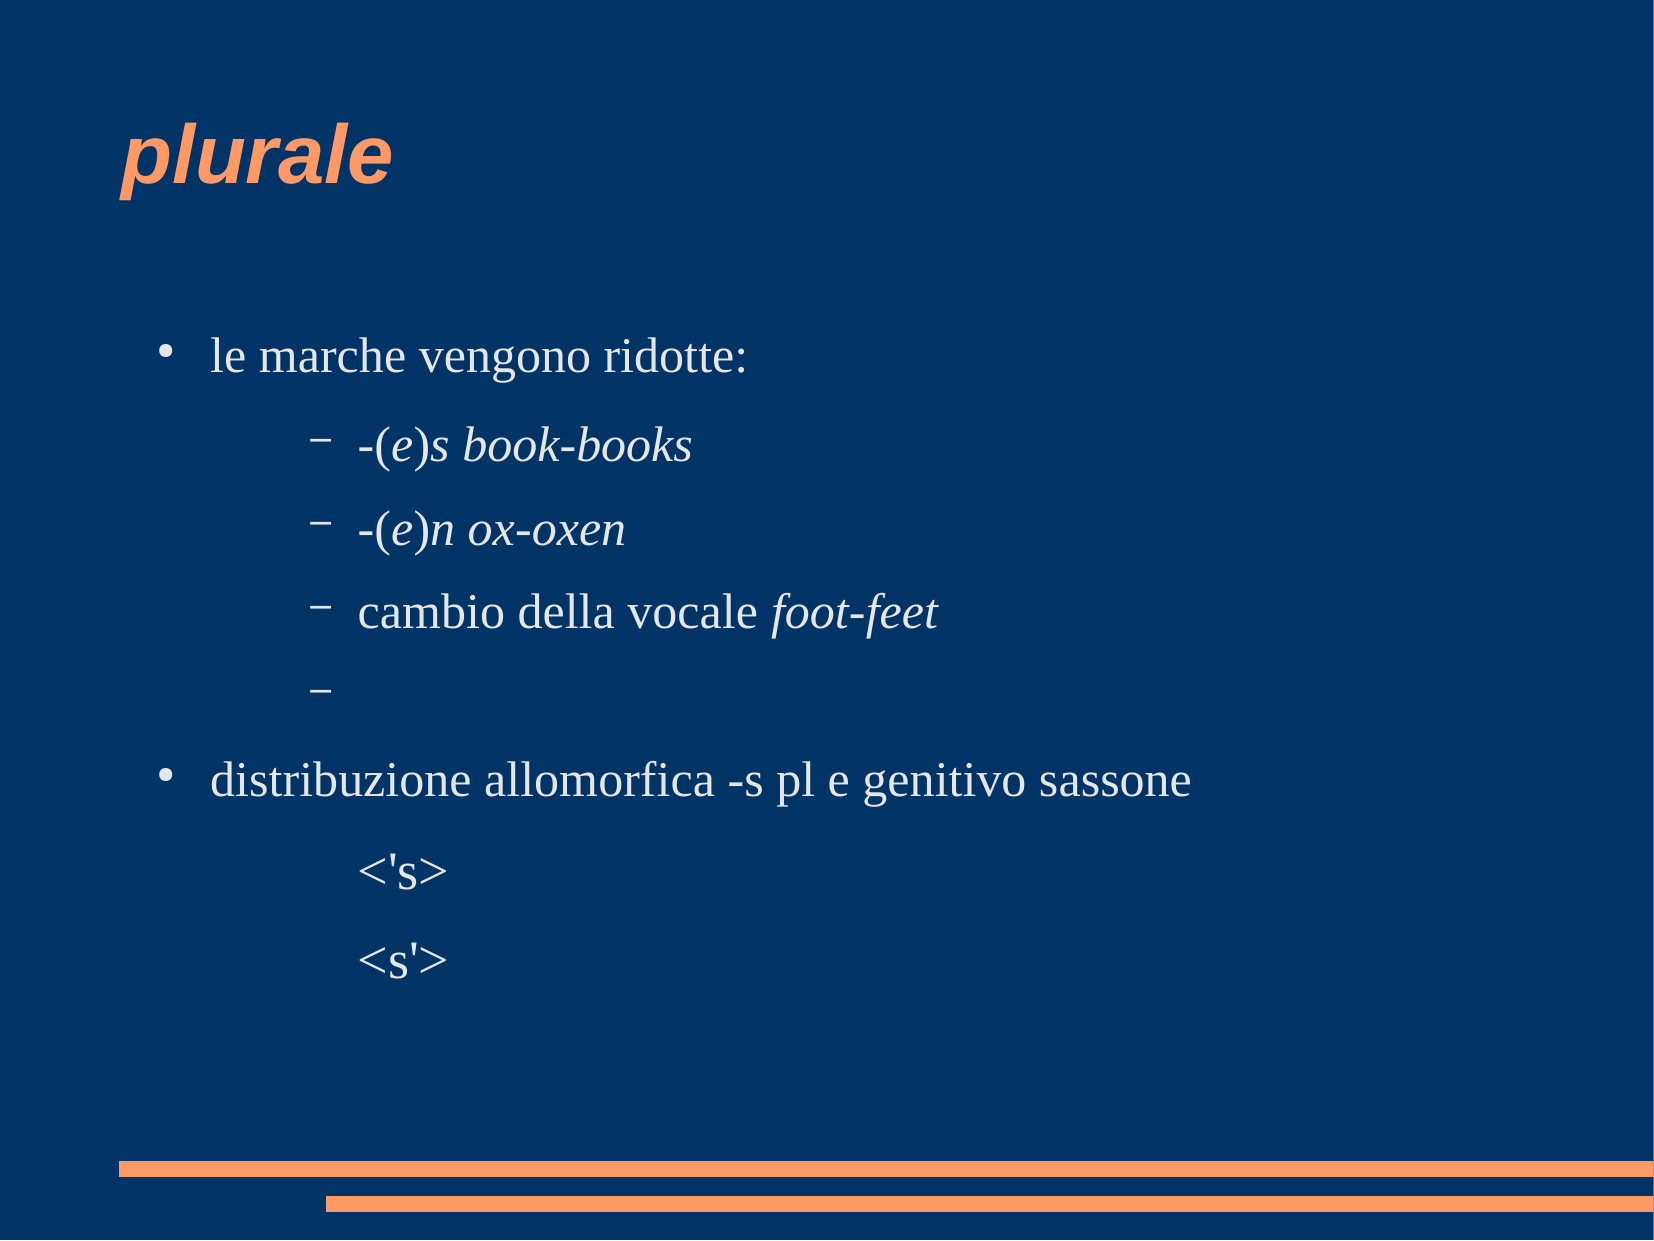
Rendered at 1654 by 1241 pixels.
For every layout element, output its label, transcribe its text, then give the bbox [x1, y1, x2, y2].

list le marche vengono ridotte: -(e)s book-books -(e)n ox-oxen cambio della vocale foot-feet distribuzione allomorfica -s pl e genitivo sassone <'s> <s'> [121, 322, 1561, 1126]
title plurale [121, 53, 1534, 246]
